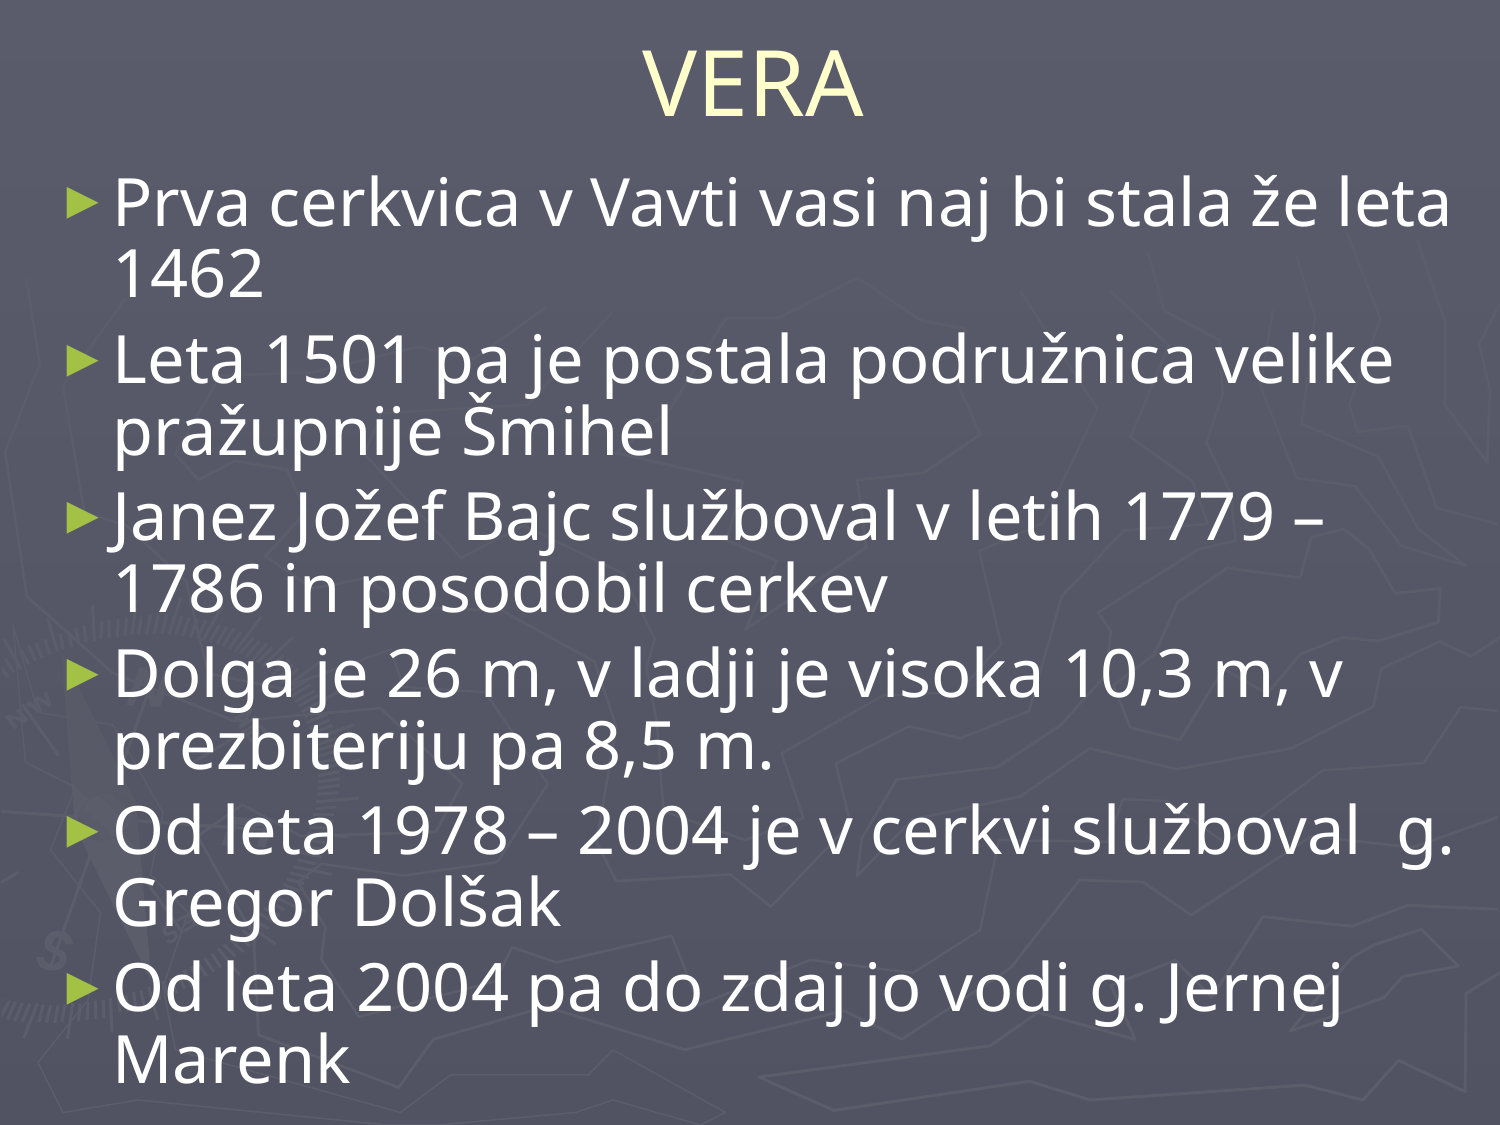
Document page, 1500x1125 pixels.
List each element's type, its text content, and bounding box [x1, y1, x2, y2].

title VERA [53, 0, 1455, 159]
list Prva cerkvica v Vavti vasi naj bi stala že leta 1462 Leta 1501 pa je postala podružnica velike pražupnije Šmihel Janez Jožef Bajc služboval v letih 1779 – 1786 in posodobil cerkev Dolga je 26 m, v ladji je visoka 10,3 m, v prezbiteriju pa 8,5 m. Od leta 1978 – 2004 je v cerkvi služboval g. Gregor Dolšak Od leta 2004 pa do zdaj jo vodi g. Jernej Marenk [41, 160, 1500, 1125]
